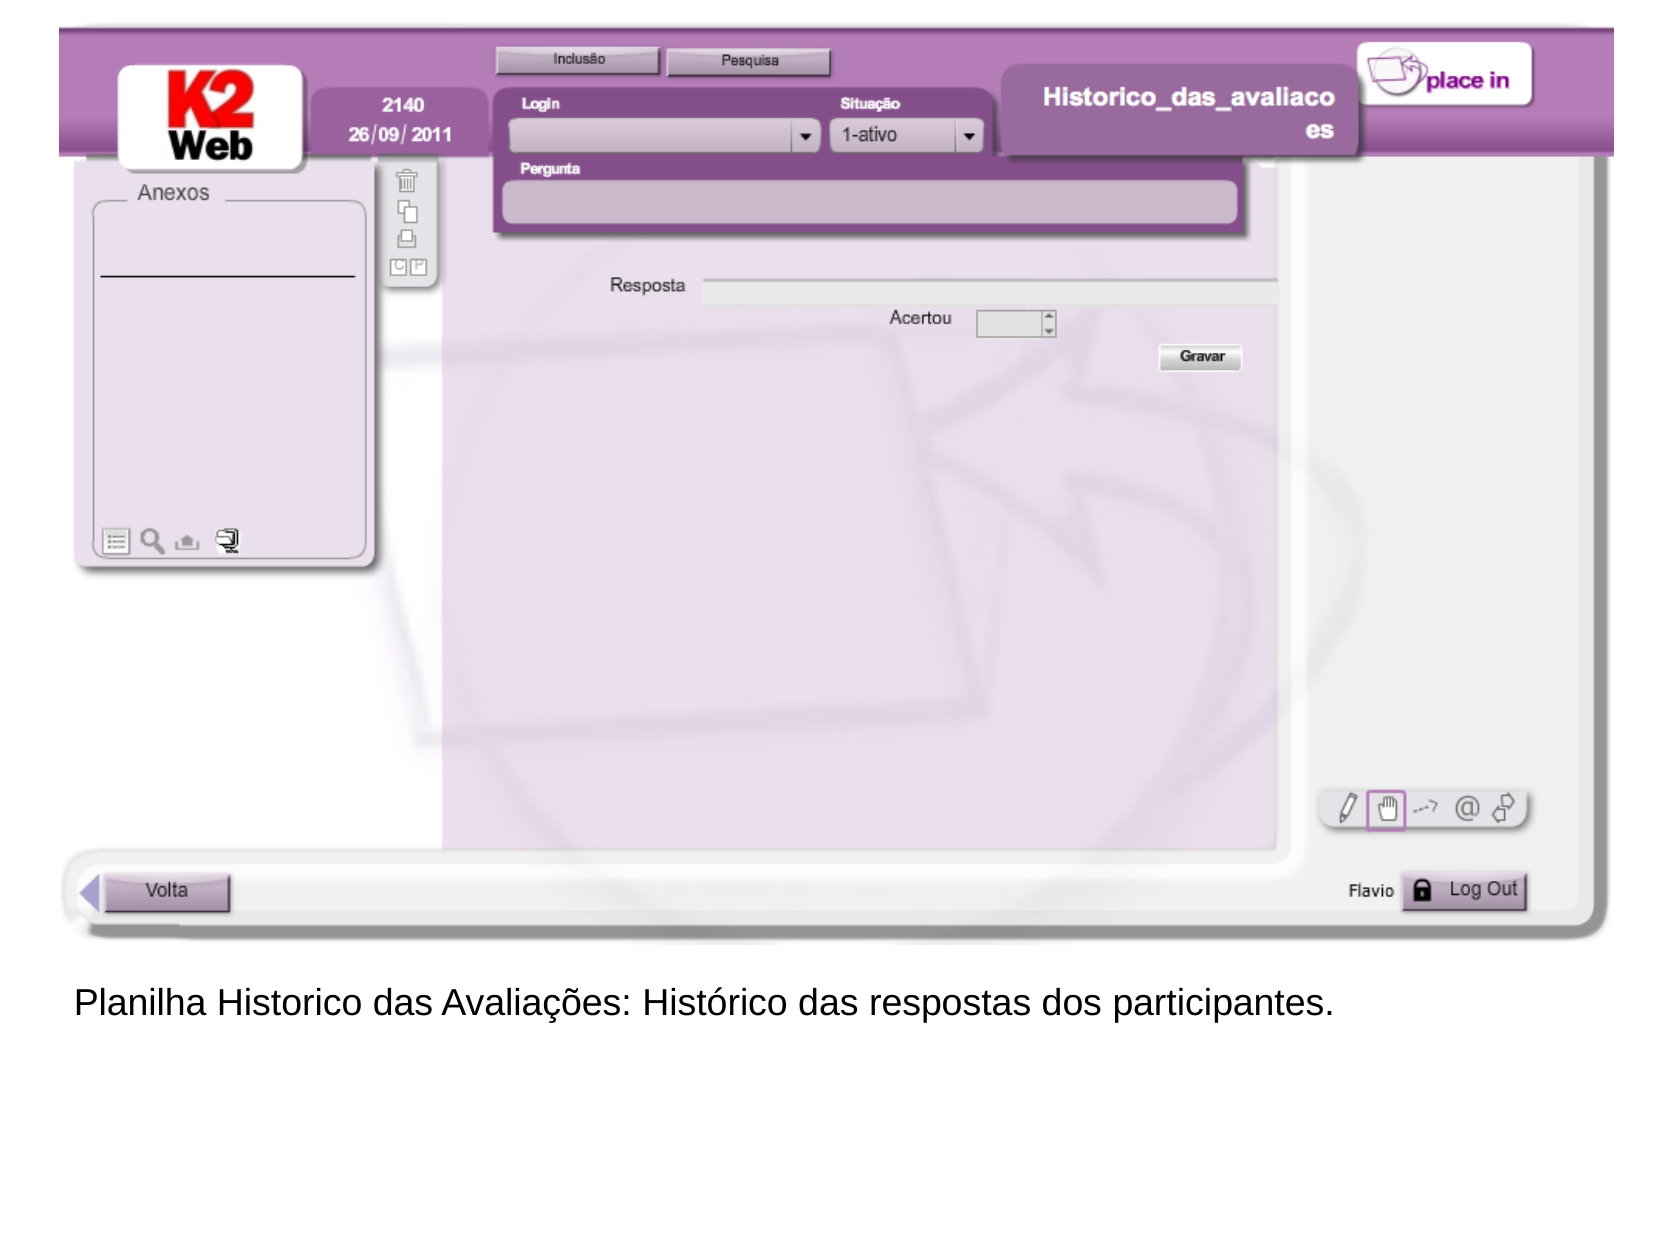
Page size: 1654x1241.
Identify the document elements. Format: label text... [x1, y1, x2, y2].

text_box Planilha Historico das Avaliações: Histórico das respostas dos participantes. [59, 974, 1595, 1033]
picture [59, 16, 1614, 945]
